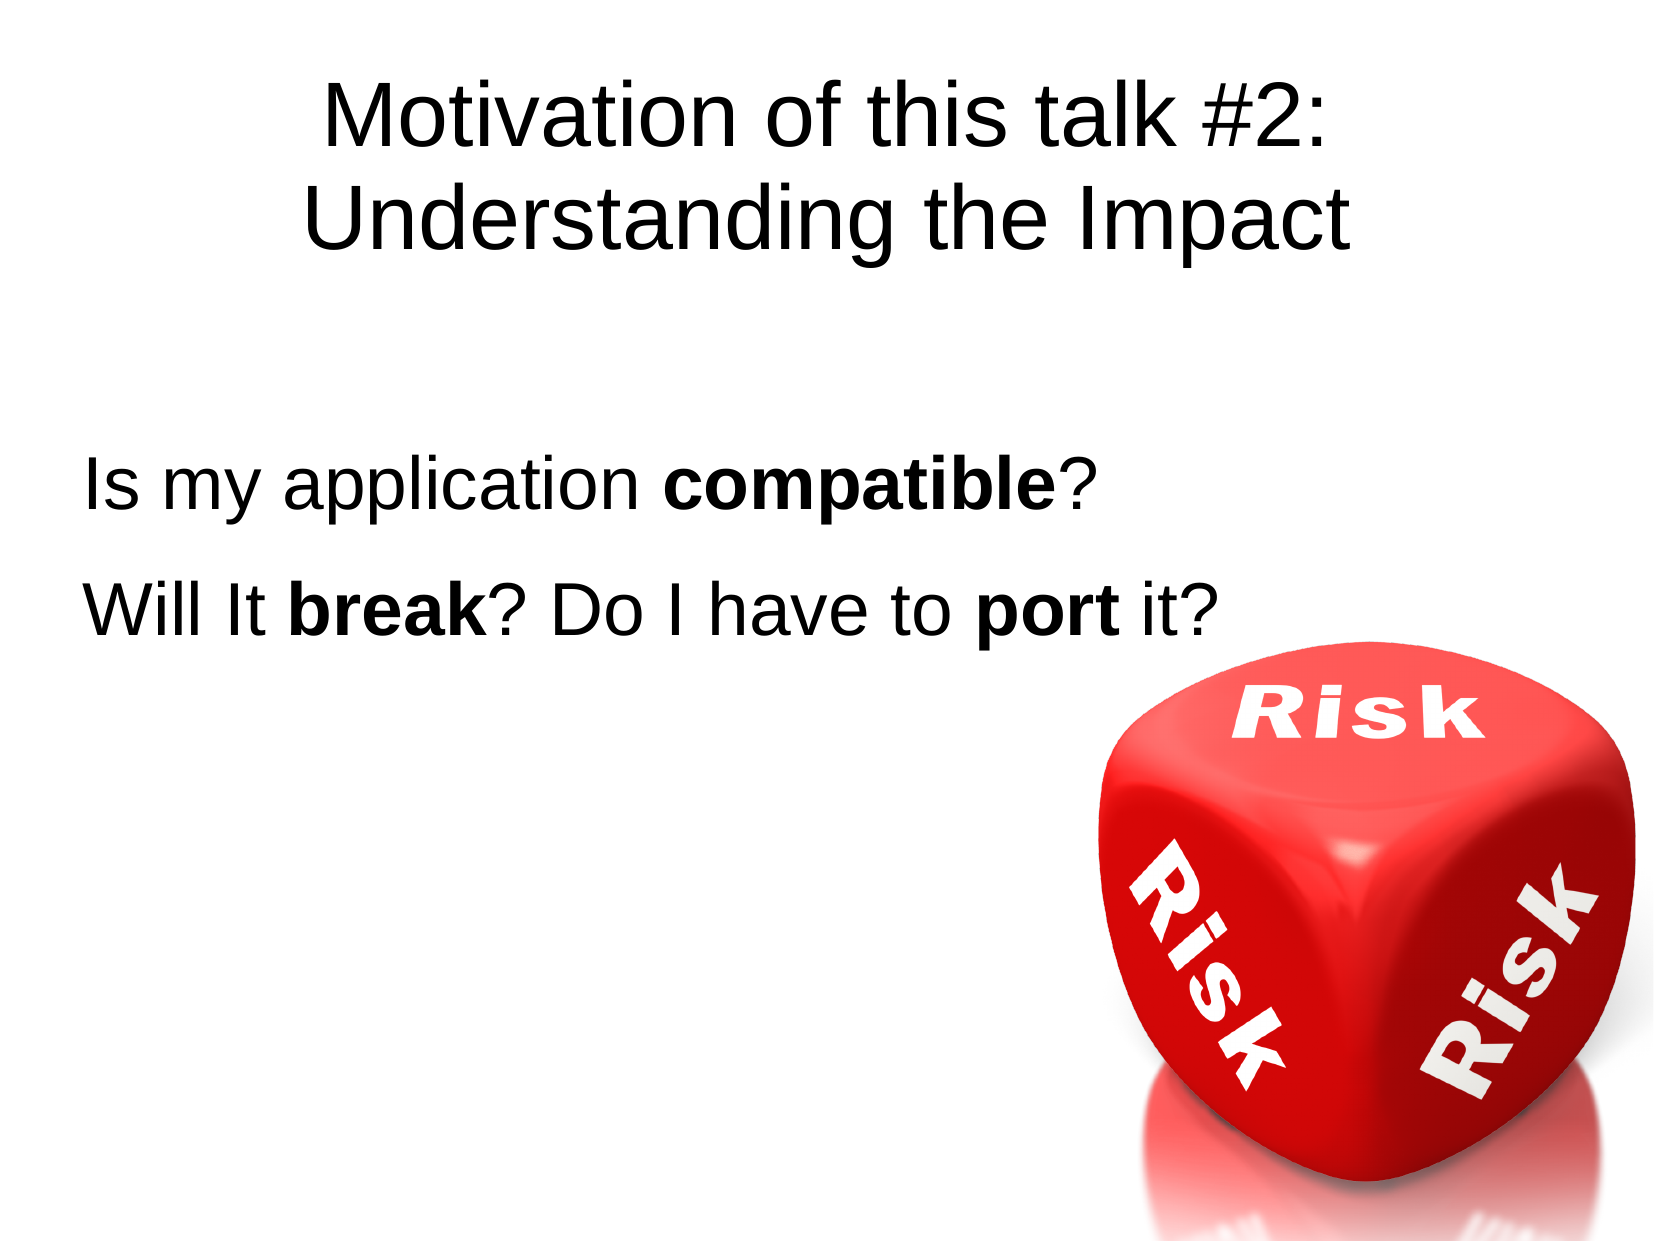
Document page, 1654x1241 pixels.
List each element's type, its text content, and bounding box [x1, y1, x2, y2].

picture [1035, 599, 1654, 1241]
subtitle Is my application compatible? Will It break? Do I have to port it? [82, 165, 1571, 886]
title Motivation of this talk #2: Understanding the Impact [82, 62, 1571, 165]
